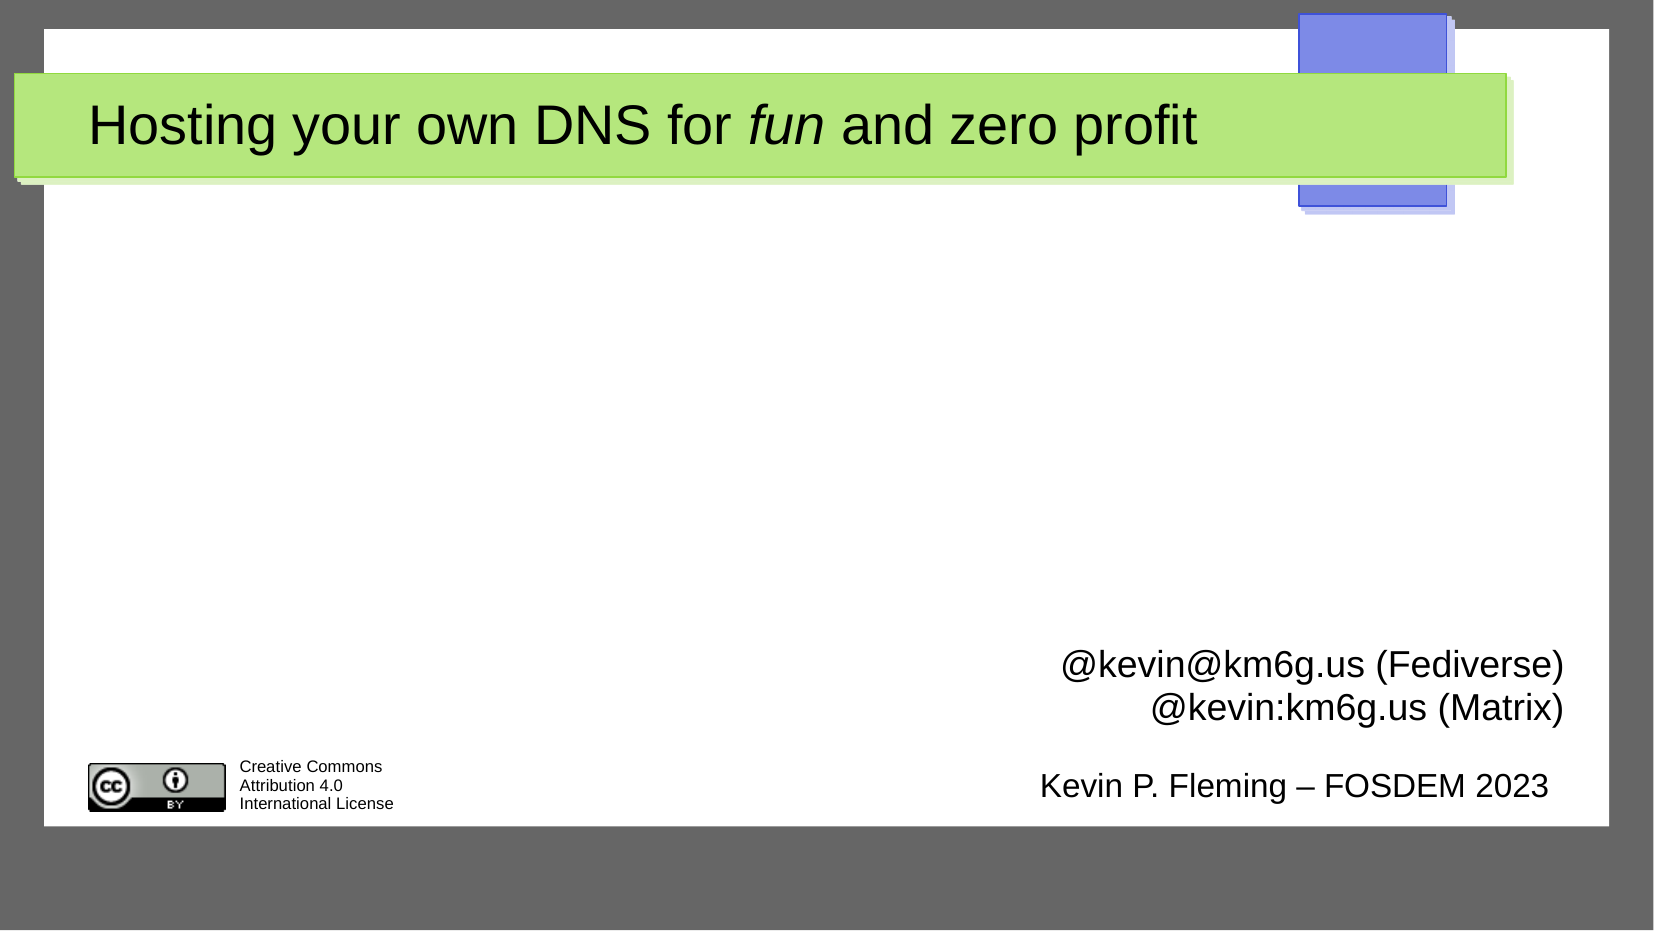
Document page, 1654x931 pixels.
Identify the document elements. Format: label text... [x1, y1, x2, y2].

title Hosting your own DNS for fun and zero profit [88, 62, 1506, 188]
subtitle @kevin@km6g.us (Fediverse) @kevin:km6g.us (Matrix) [88, 221, 1565, 812]
